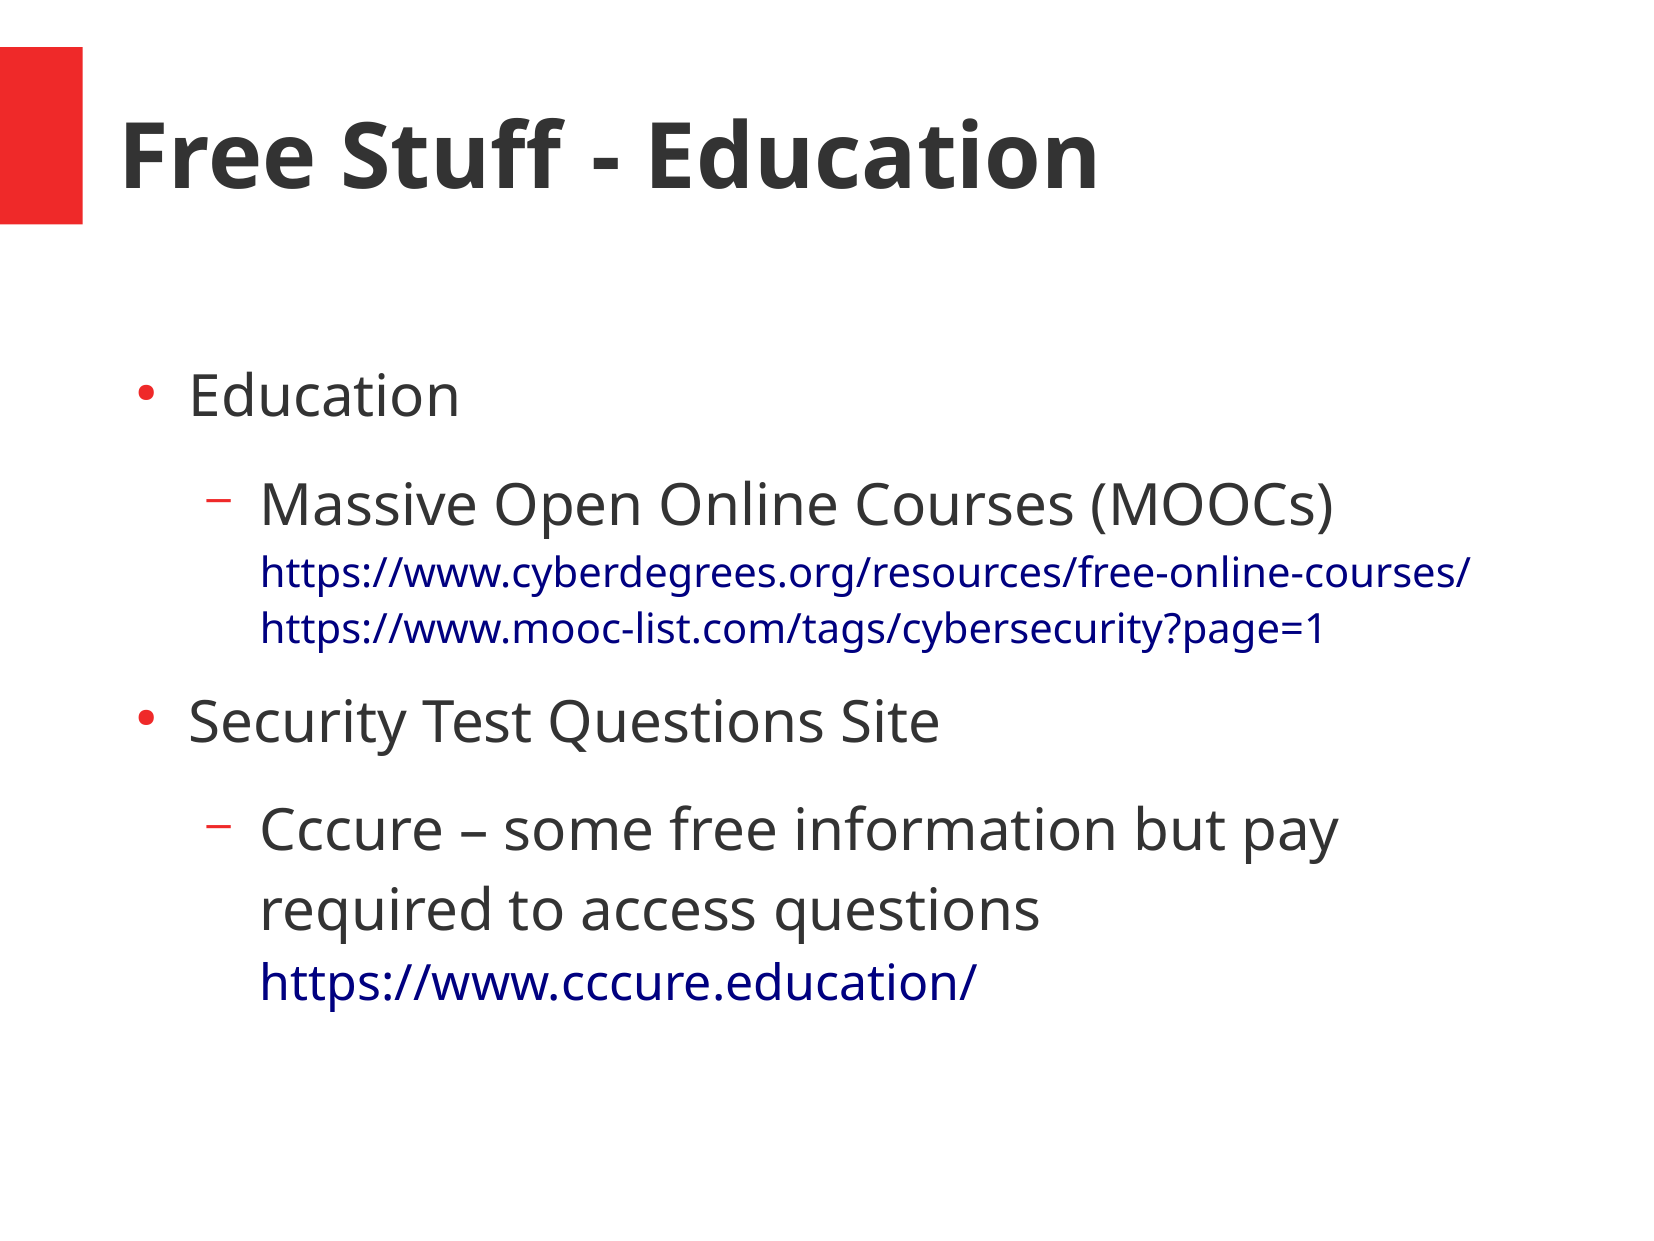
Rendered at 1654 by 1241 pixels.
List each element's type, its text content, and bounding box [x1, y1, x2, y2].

list Education Massive Open Online Courses (MOOCs) https://www.cyberdegrees.org/resources/free-online-courses/ https://www.mooc-list.com/tags/cybersecurity?page=1 Security Test Questions Site Cccure – some free information but pay required to access questions https://www.cccure.education/ [118, 354, 1536, 1074]
title Free Stuff - Education [118, 49, 1571, 257]
